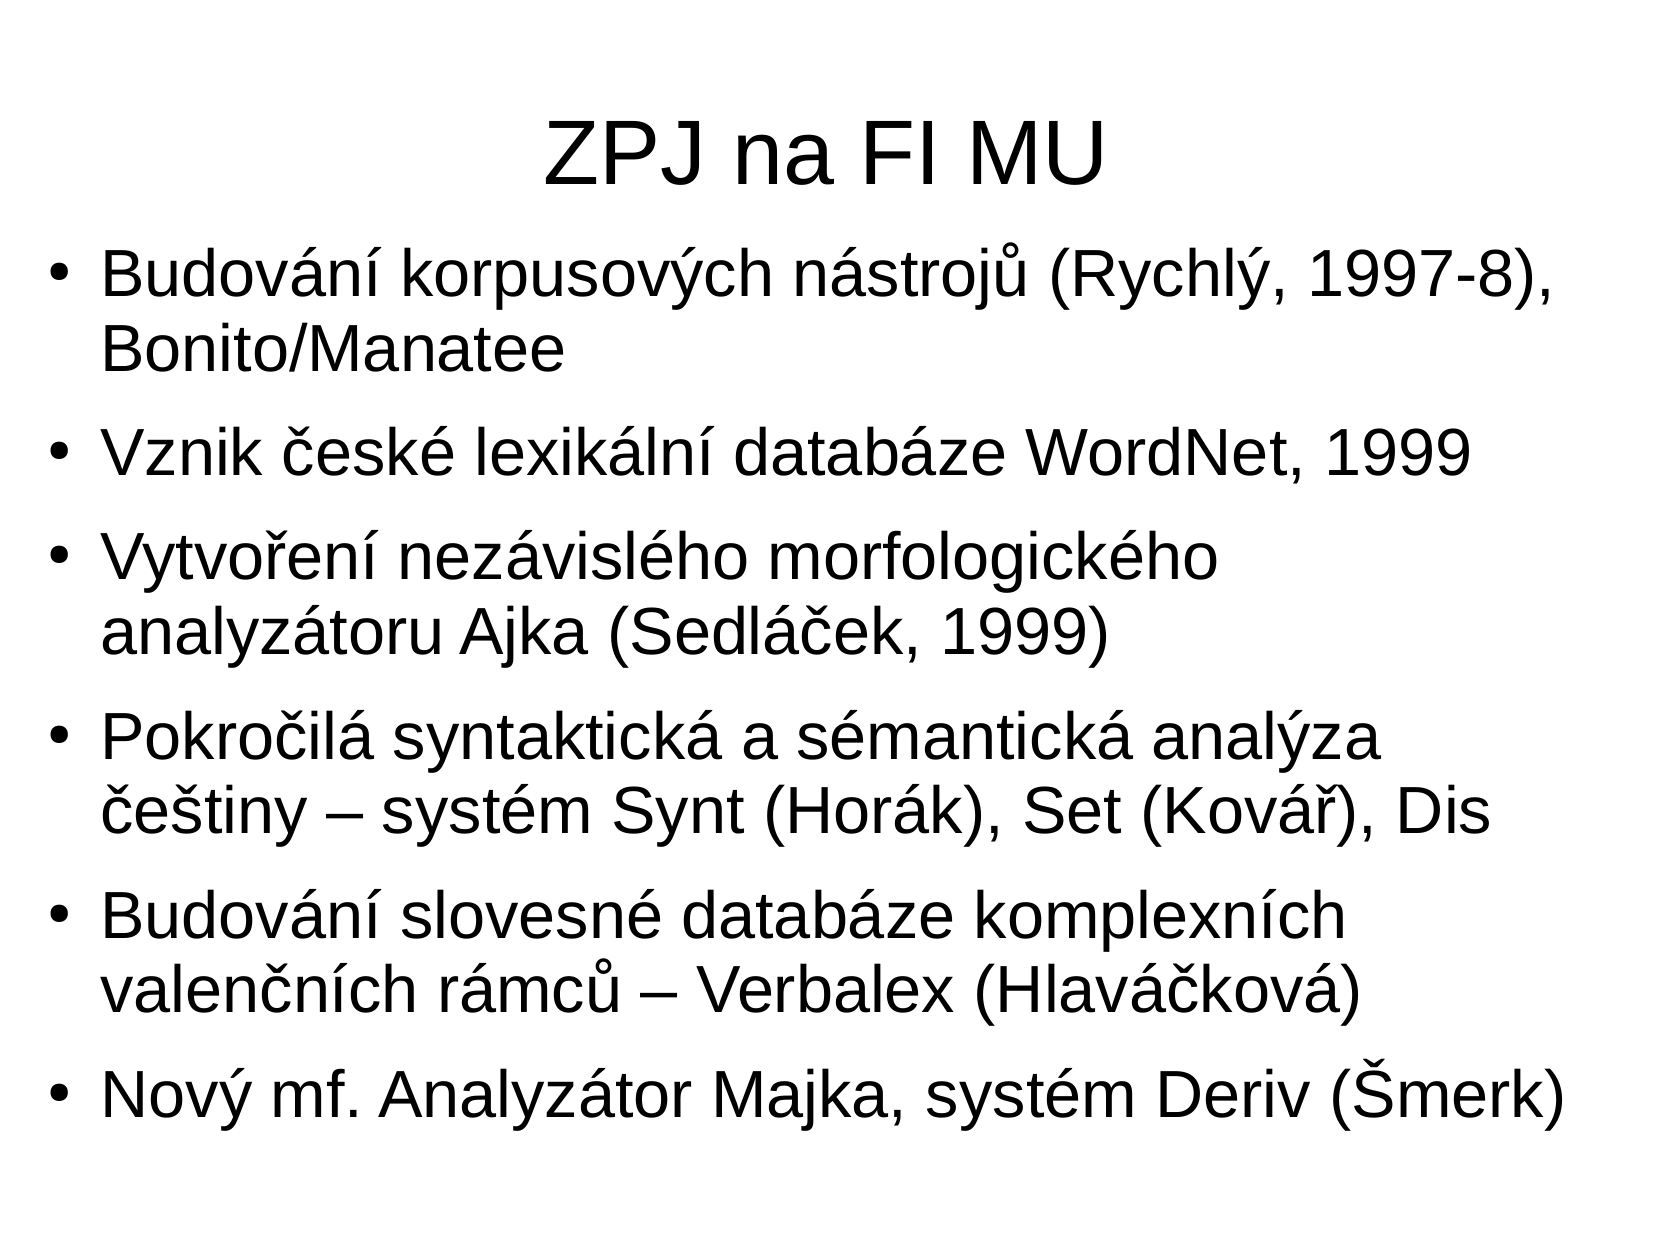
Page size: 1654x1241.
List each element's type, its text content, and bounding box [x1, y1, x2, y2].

title ZPJ na FI MU [82, 56, 1571, 236]
list Budování korpusových nástrojů (Rychlý, 1997-8), Bonito/Manatee Vznik české lexikální databáze WordNet, 1999 Vytvoření nezávislého morfologického analyzátoru Ajka (Sedláček, 1999) Pokročilá syntaktická a sémantická analýza češtiny – systém Synt (Horák), Set (Kovář), Dis Budování slovesné databáze komplexních valenčních rámců – Verbalex (Hlaváčková) Nový mf. Analyzátor Majka, systém Deriv (Šmerk) [29, 236, 1571, 1236]
